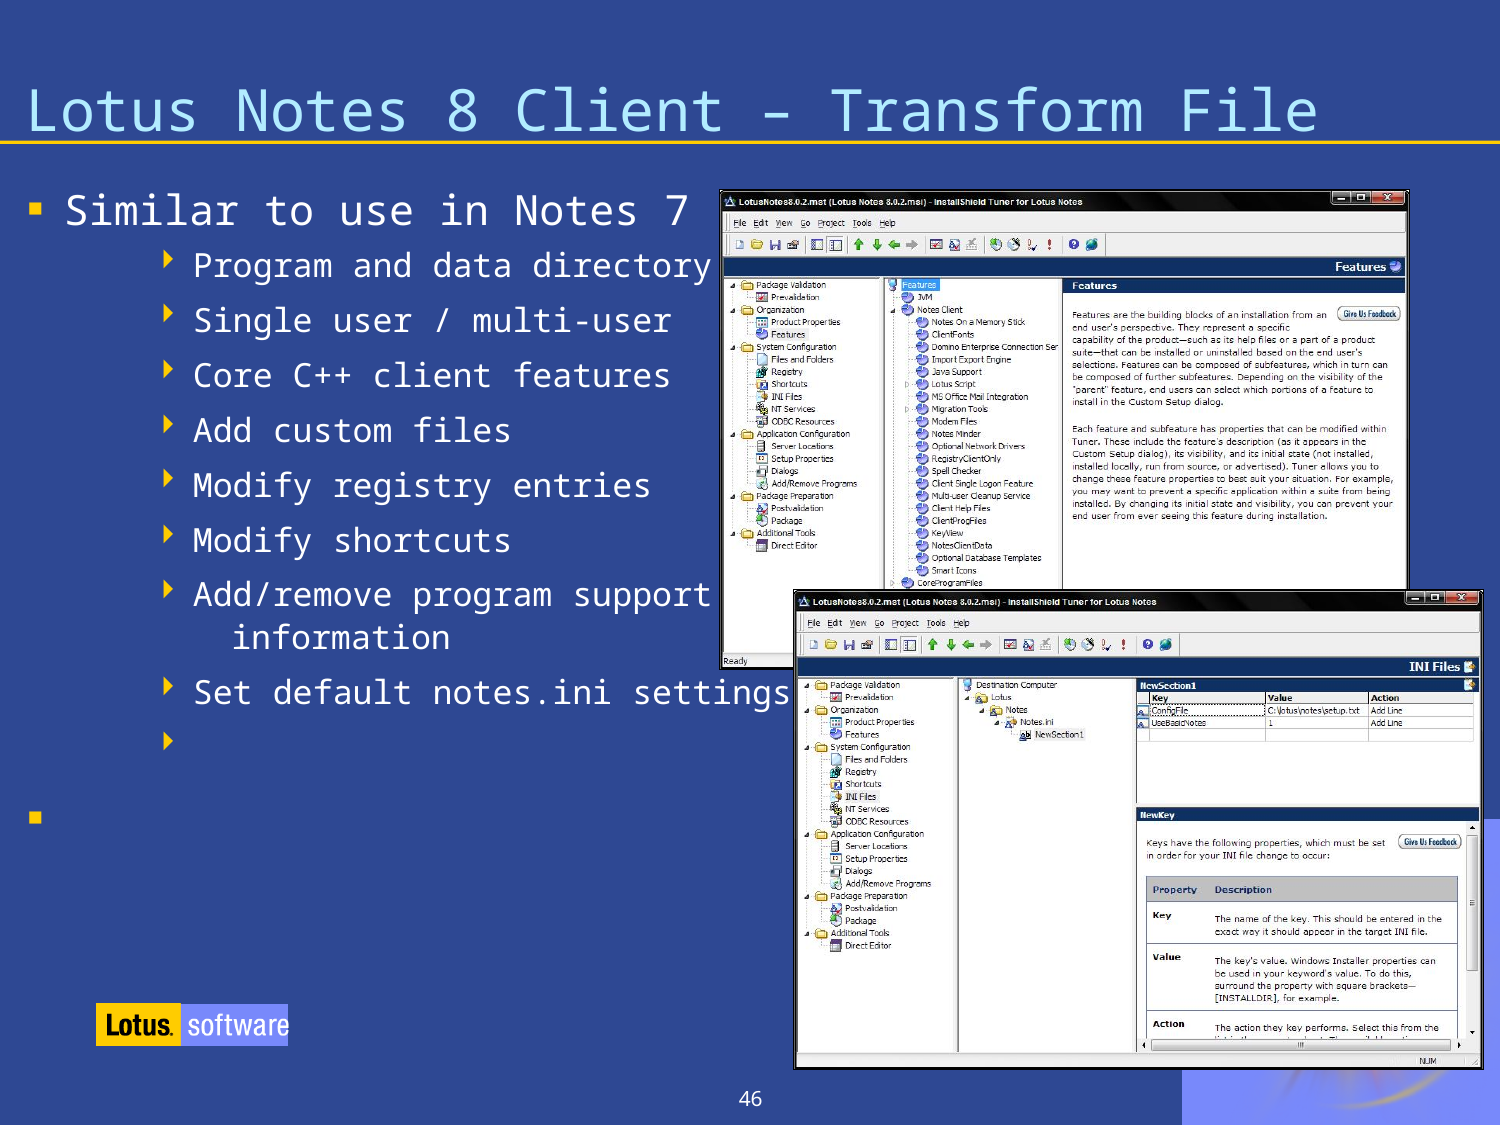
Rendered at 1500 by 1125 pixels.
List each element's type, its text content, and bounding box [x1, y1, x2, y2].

picture [719, 189, 1500, 1125]
picture [96, 1011, 289, 1046]
title Lotus Notes 8 Client – Transform File [25, 74, 1476, 165]
list Similar to use in Notes 7 Program and data directory locations Single user / multi-user Core C++ client features Add custom files Modify registry entries Modify shortcuts Add/remove program support contact information Set default notes.ini settings [24, 174, 1476, 1011]
